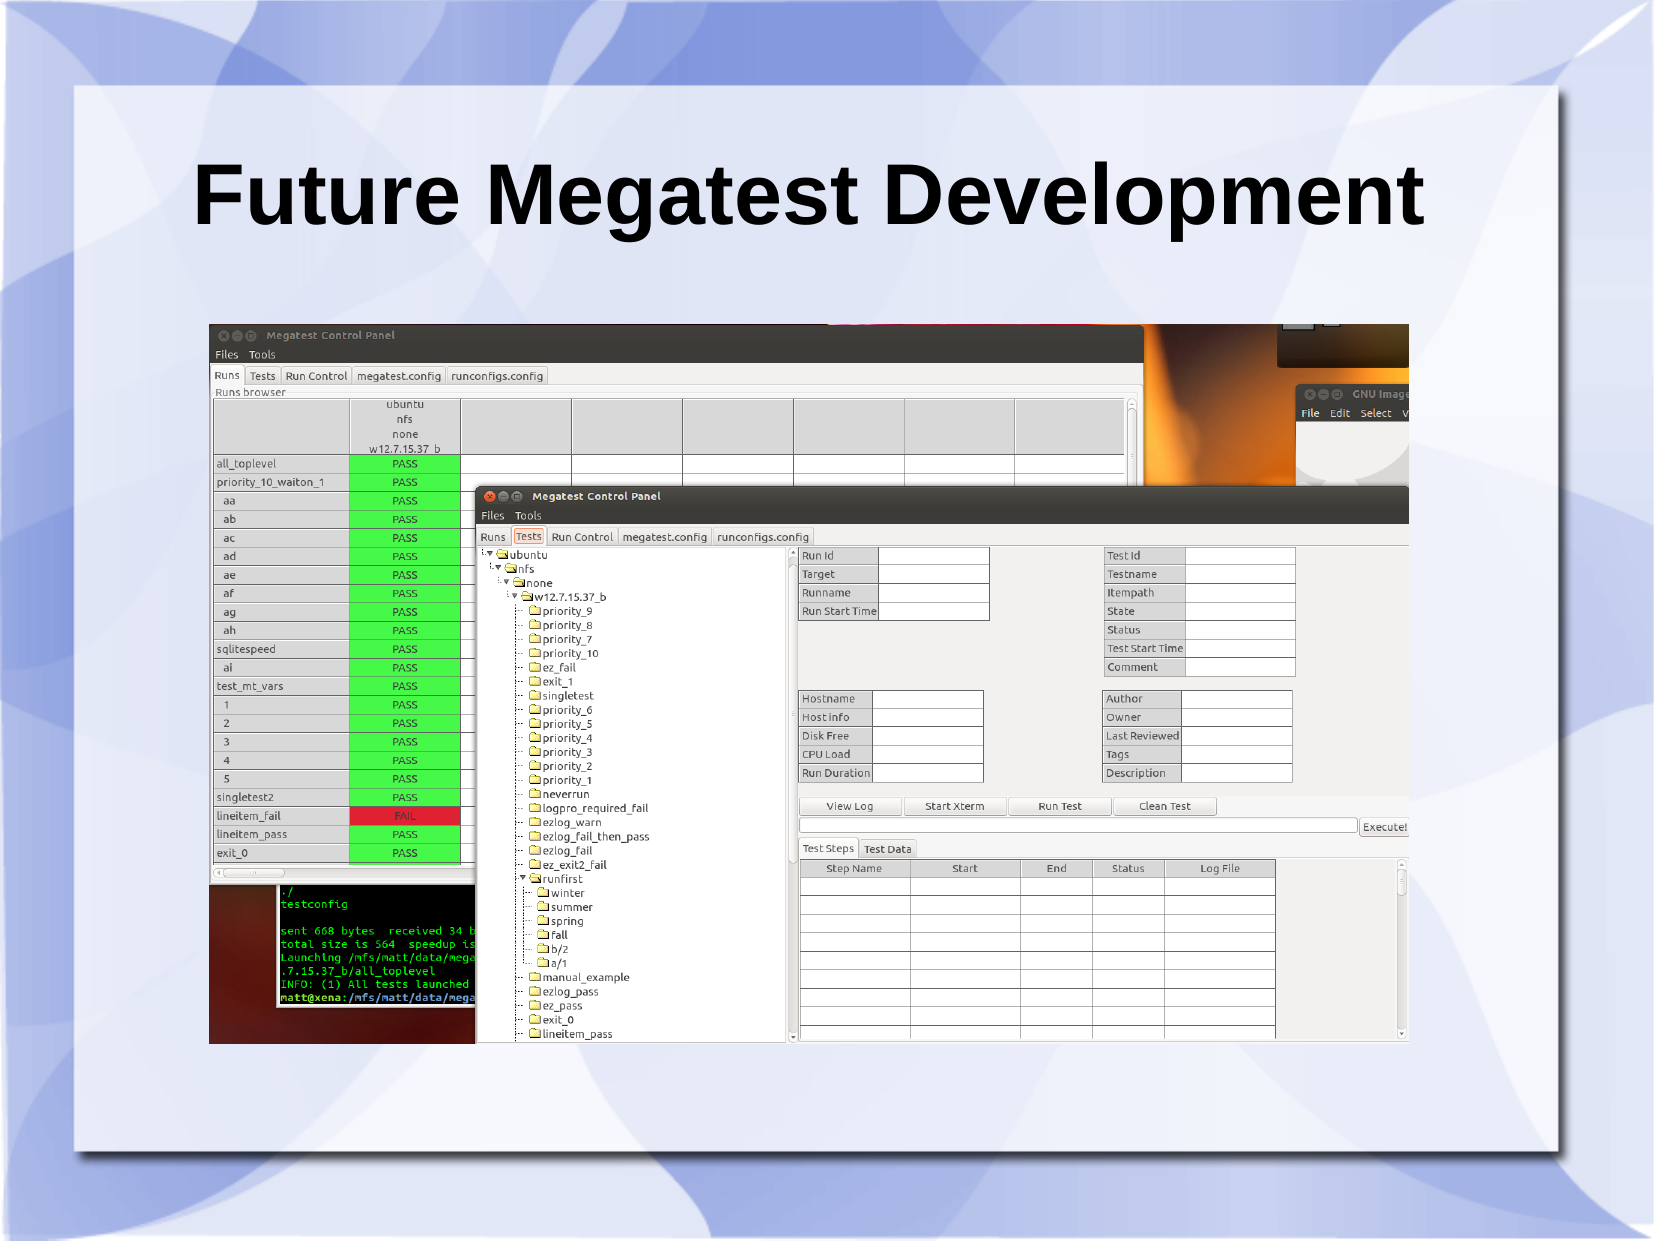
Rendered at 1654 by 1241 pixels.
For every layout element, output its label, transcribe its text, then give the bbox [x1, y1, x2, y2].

picture [0, 0, 1654, 1241]
title Future Megatest Development [82, 90, 1536, 298]
